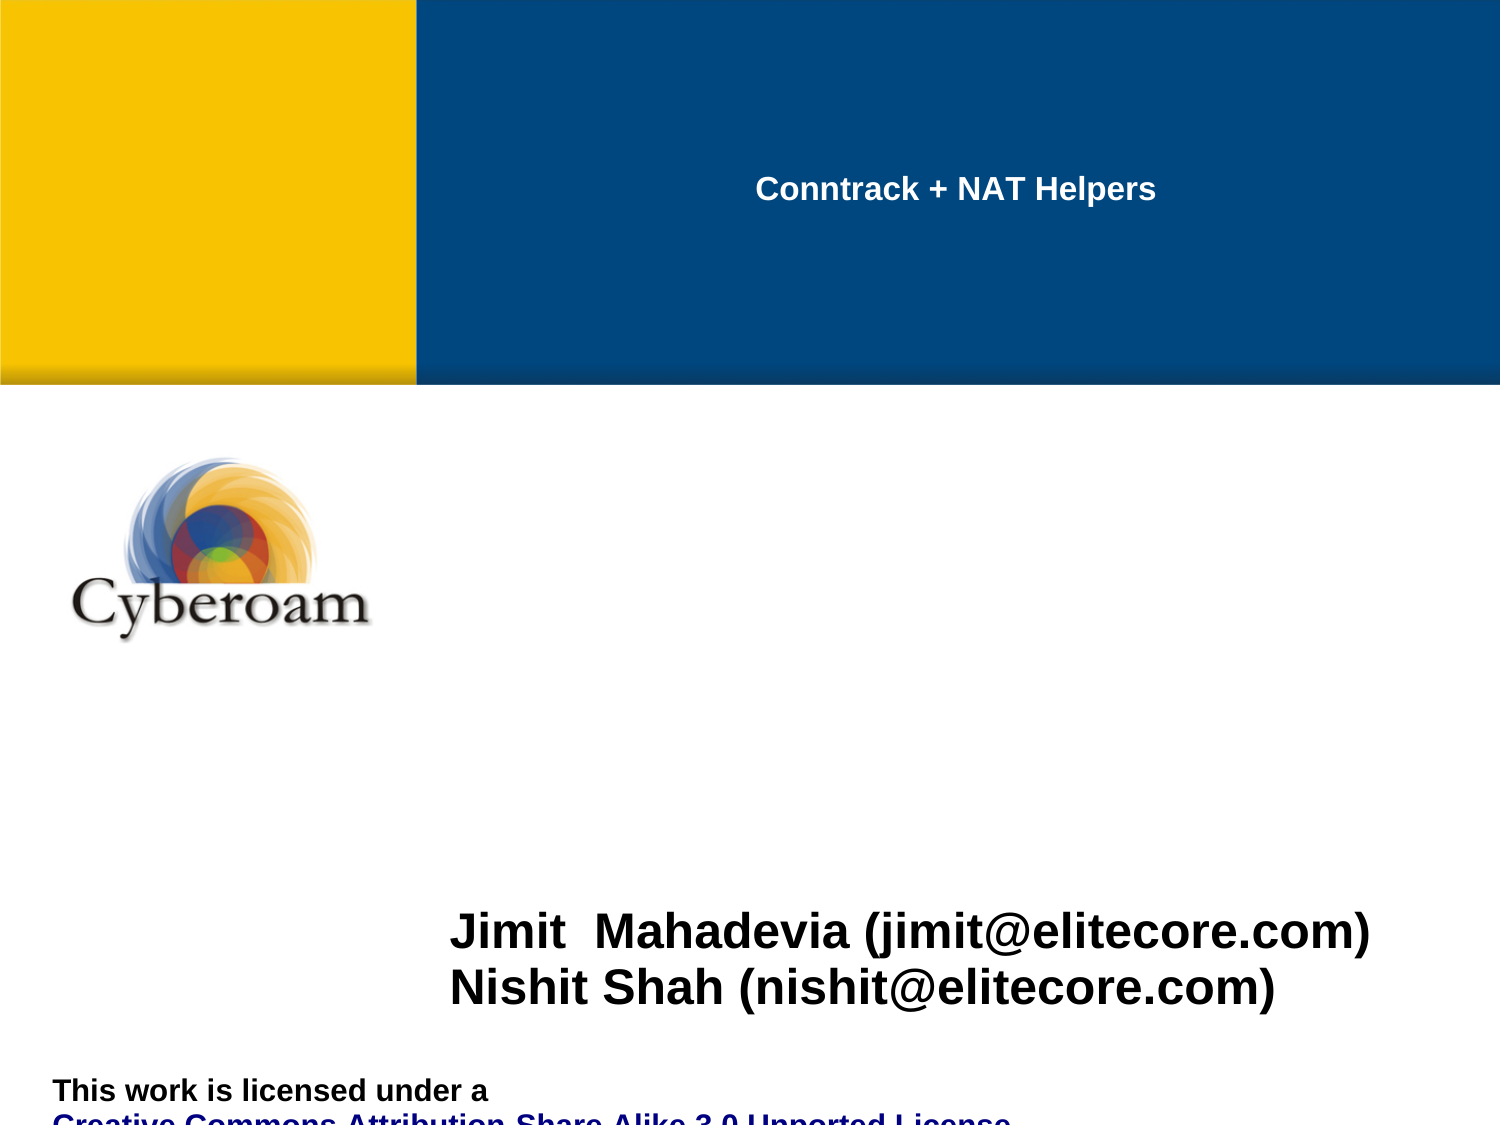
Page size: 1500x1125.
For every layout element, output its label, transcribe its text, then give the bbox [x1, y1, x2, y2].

picture [0, 0, 1500, 385]
text_box This work is licensed under a Creative Commons Attribution-Share Alike 3.0 Unported License [37, 1065, 1472, 1125]
text_box Jimit Mahadevia (jimit@elitecore.com) Nishit Shah (nishit@elitecore.com) [434, 895, 1485, 1023]
picture [50, 437, 388, 662]
